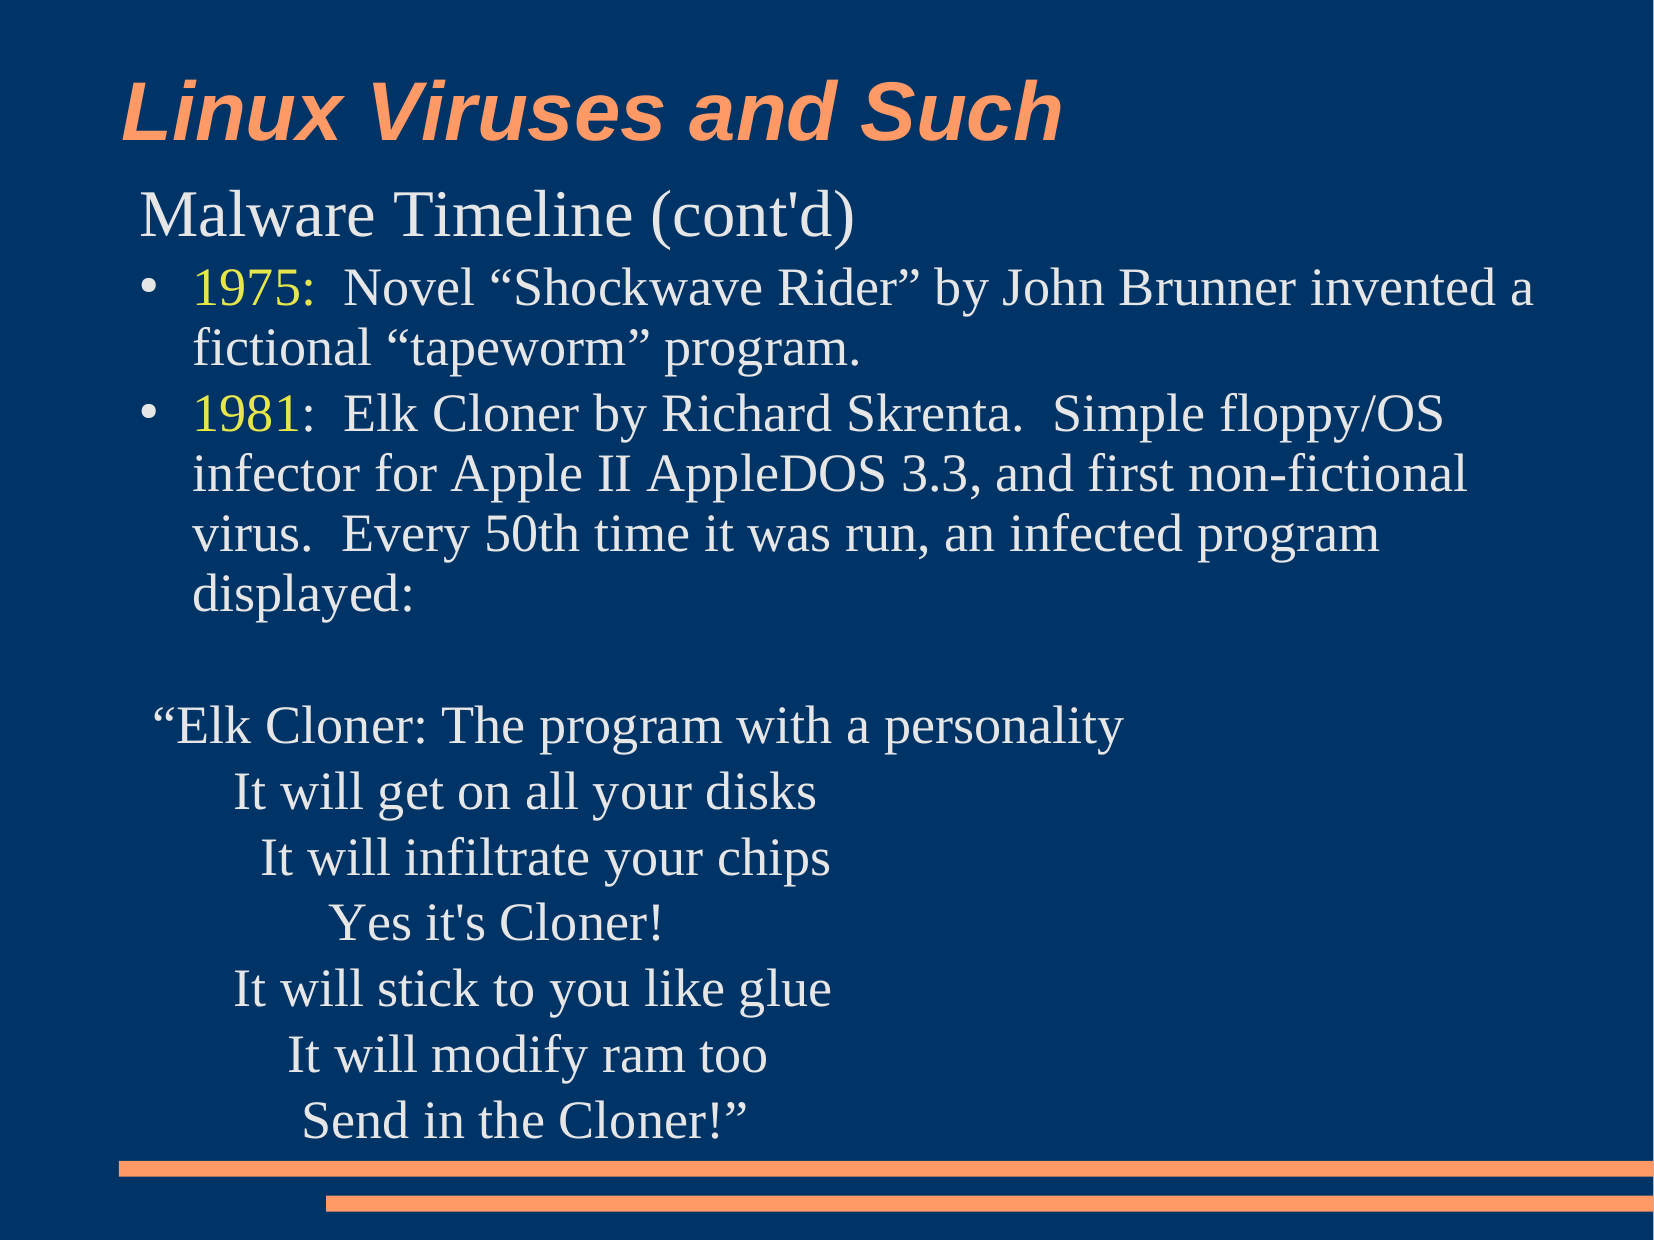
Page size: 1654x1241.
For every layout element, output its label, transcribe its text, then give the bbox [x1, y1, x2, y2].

title Linux Viruses and Such [121, 46, 1534, 177]
list Malware Timeline (cont'd) 1975: Novel “Shockwave Rider” by John Brunner invented a fictional “tapeworm” program. 1981: Elk Cloner by Richard Skrenta. Simple floppy/OS infector for Apple II AppleDOS 3.3, and first non-fictional virus. Every 50th time it was run, an infected program displayed: “Elk Cloner: The program with a personality It will get on all your disks It will infiltrate your chips Yes it's Cloner! It will stick to you like glue It will modify ram too Send in the Cloner!” [121, 177, 1561, 1231]
